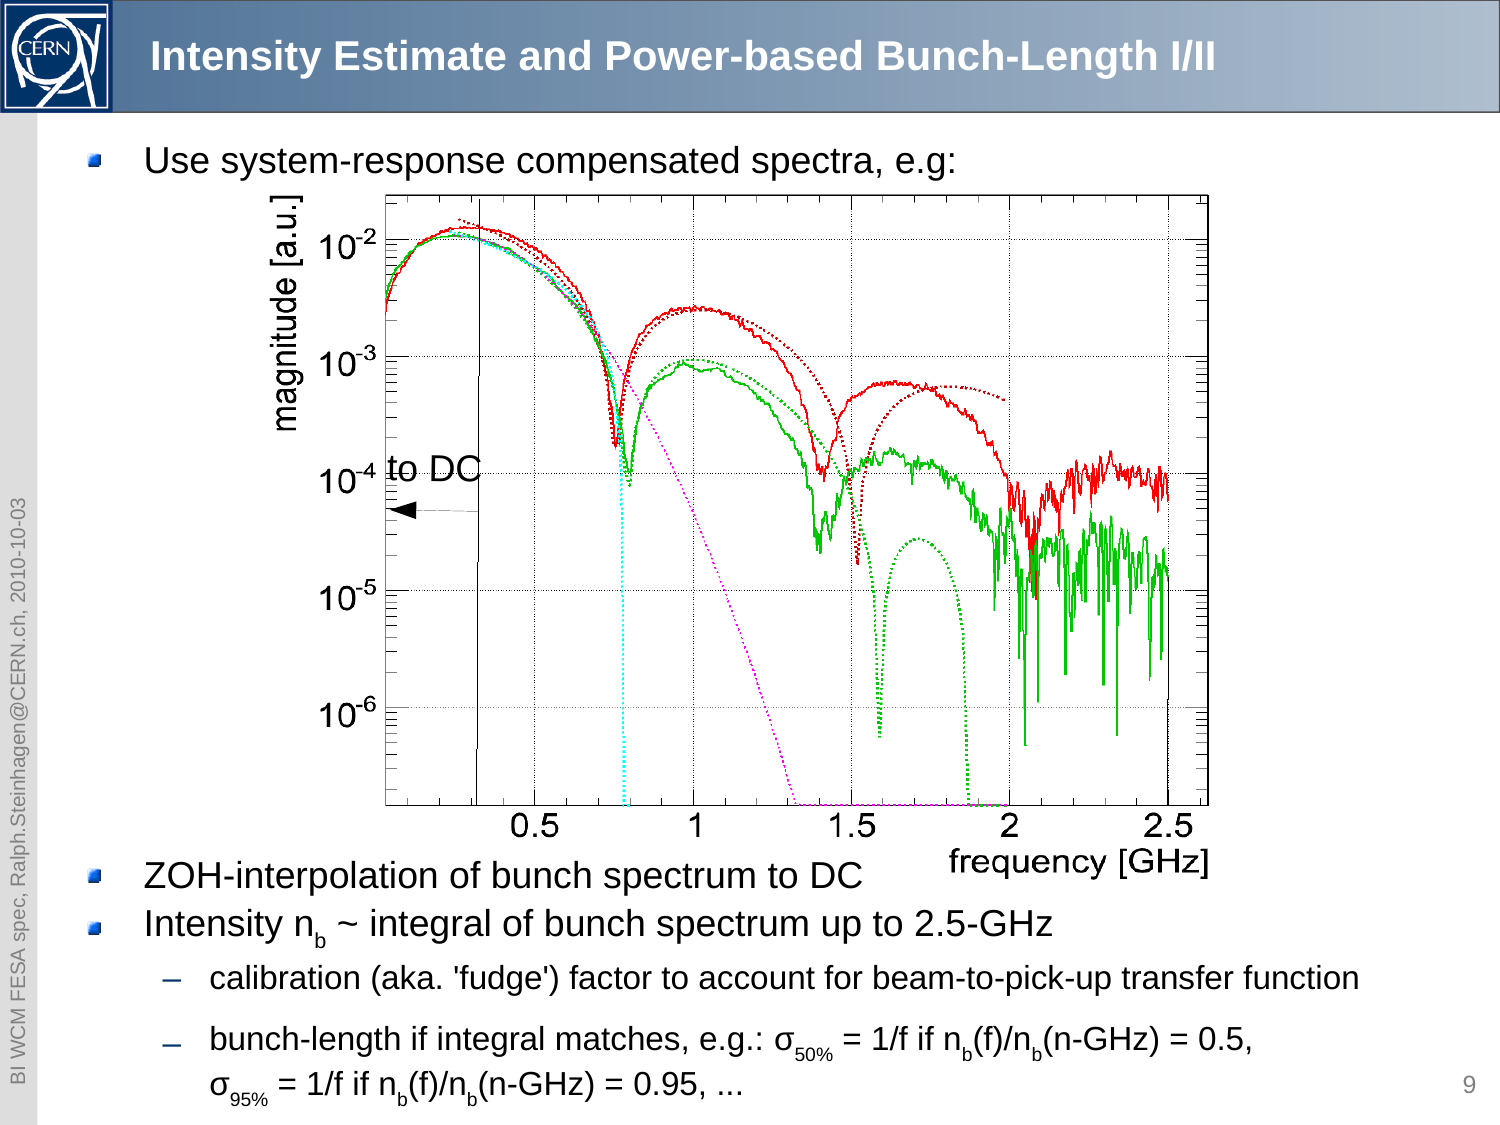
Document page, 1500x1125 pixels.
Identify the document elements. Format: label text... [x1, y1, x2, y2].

title Intensity Estimate and Power-based Bunch-Length I/II [150, 7, 1307, 106]
list Use system-response compensated spectra, e.g: ZOH-interpolation of bunch spectrum to DC Intensity nb ~ integral of bunch spectrum up to 2.5-GHz calibration (aka. 'fudge') factor to account for beam-to-pick-up transfer function bunch-length if integral matches, e.g.: σ50% = 1/f if nb(f)/nb(n-GHz) = 0.5, σ95% = 1/f if nb(f)/nb(n-GHz) = 0.95, ... [87, 137, 1438, 1111]
picture [0, 0, 113, 113]
